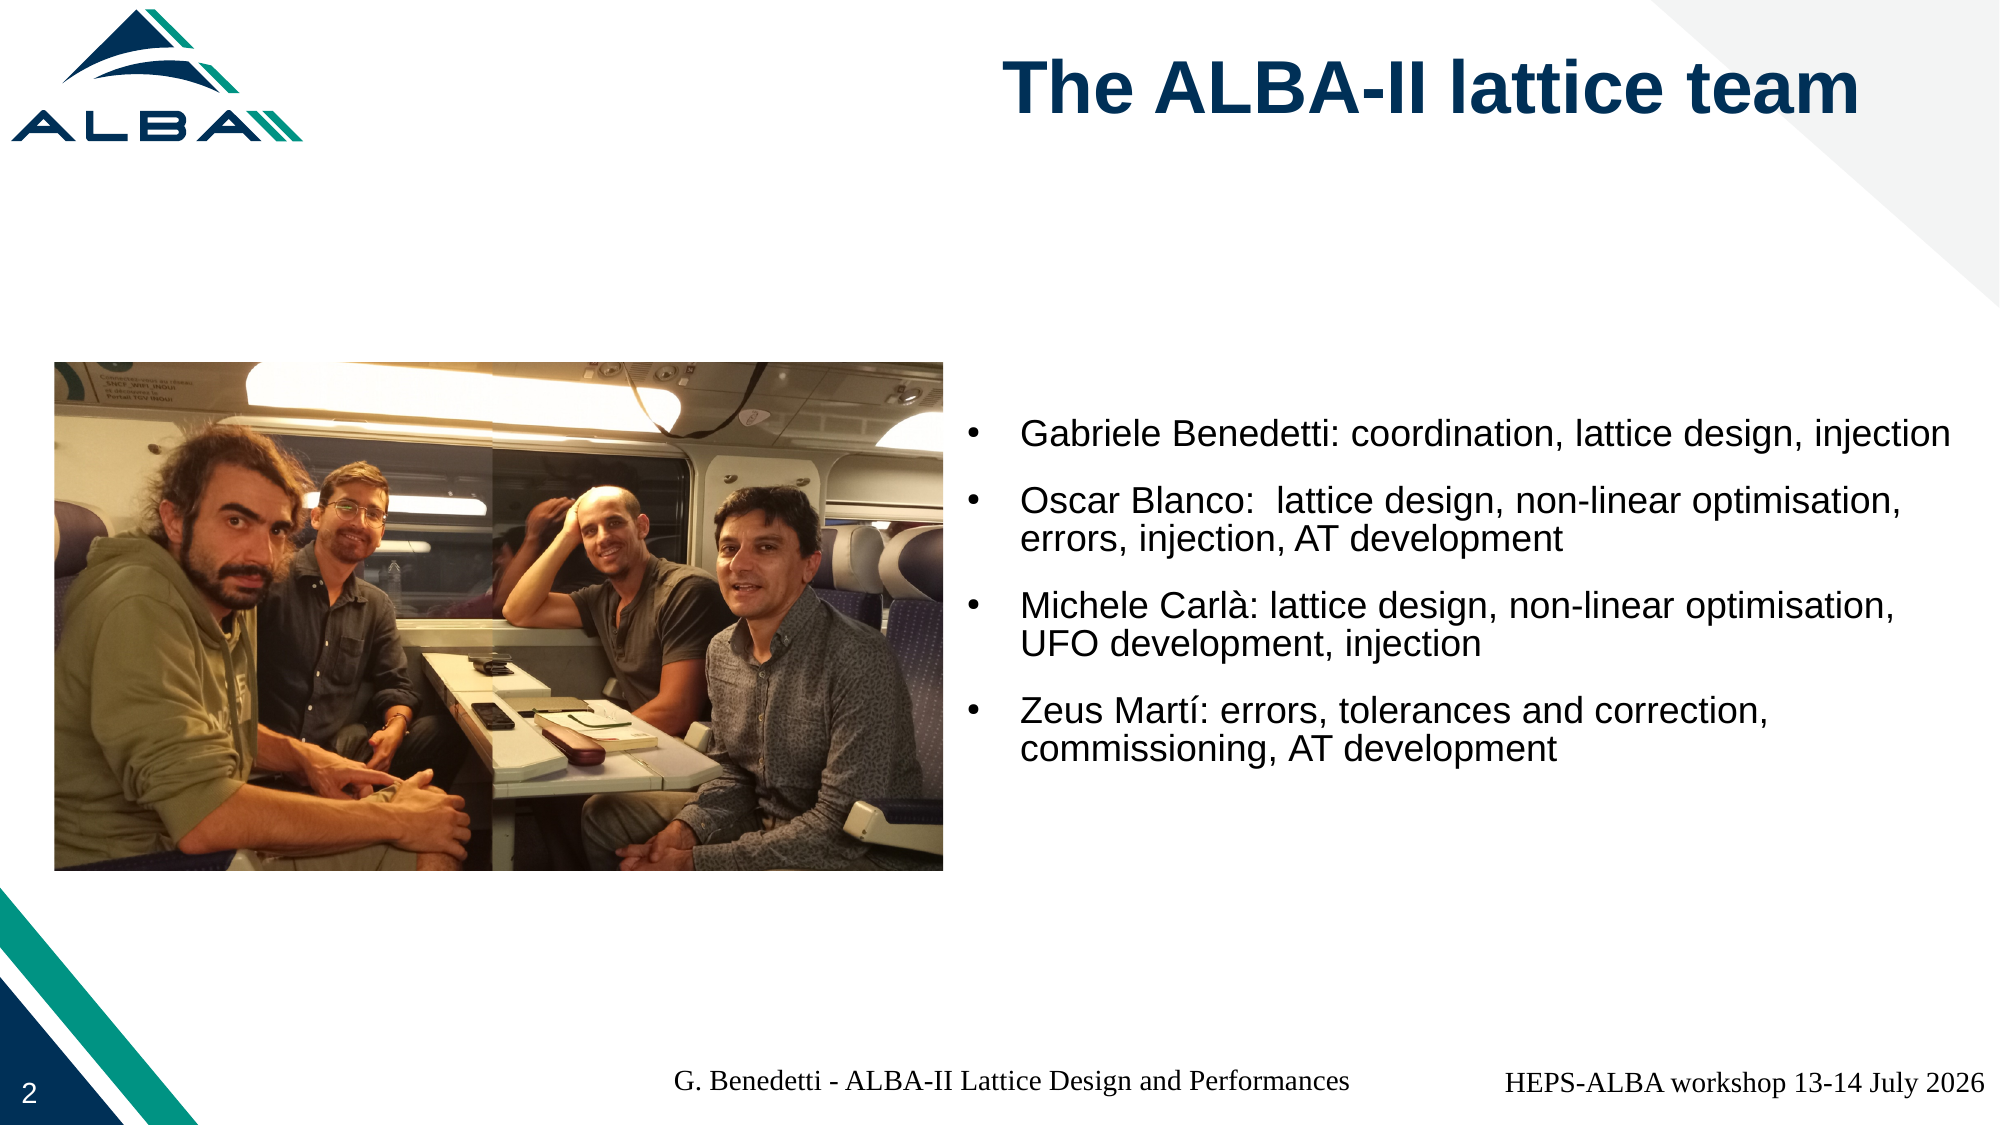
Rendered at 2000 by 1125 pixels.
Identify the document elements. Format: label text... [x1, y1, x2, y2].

list Gabriele Benedetti: coordination, lattice design, injection Oscar Blanco: lattice design, non-linear optimisation, errors, injection, AT development Michele Carlà: lattice design, non-linear optimisation, UFO development, injection Zeus Martí: errors, tolerances and correction, commissioning, AT development [949, 345, 1966, 998]
title The ALBA-II lattice team [410, 33, 1862, 143]
picture [54, 362, 944, 871]
